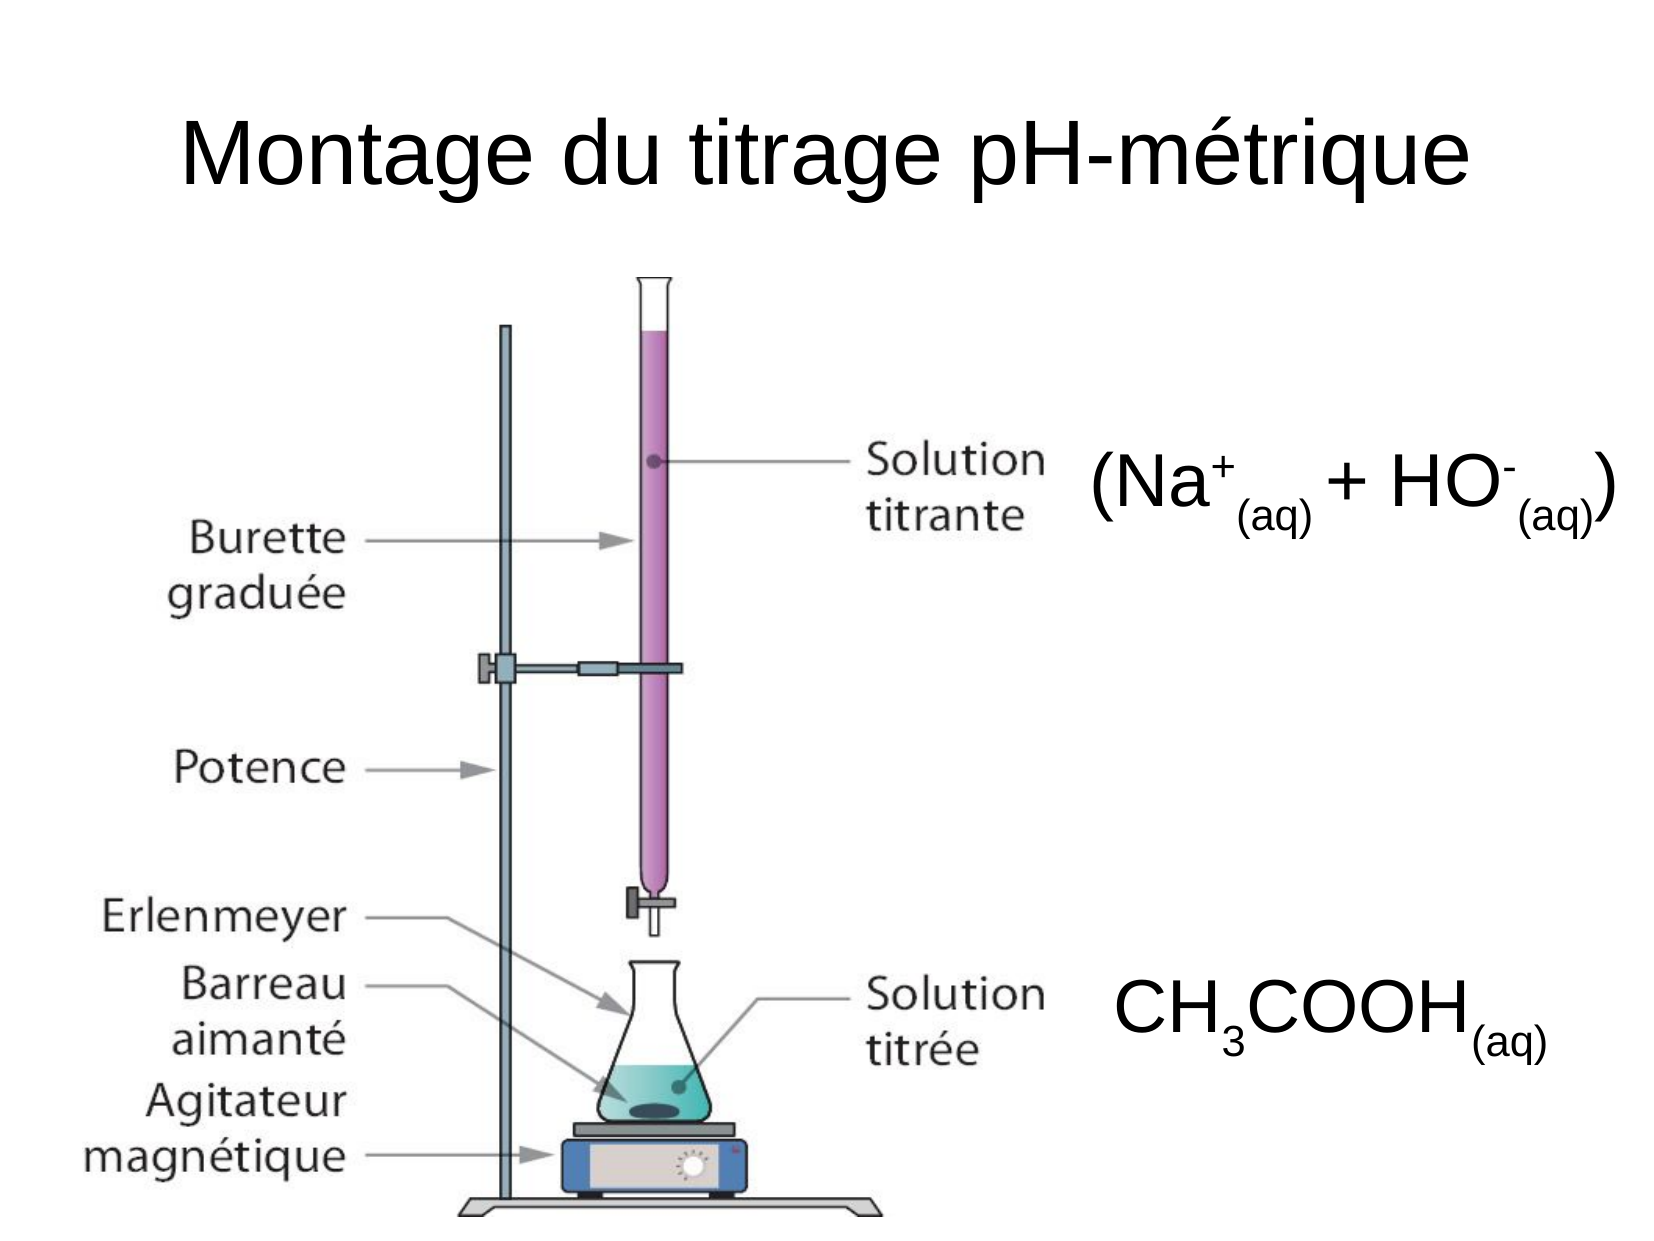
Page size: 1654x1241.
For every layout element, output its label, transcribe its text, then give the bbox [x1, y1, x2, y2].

text_box (Na+(aq) + HO-(aq)) [1074, 430, 1654, 650]
picture [82, 277, 1047, 1217]
text_box CH3COOH(aq) [1098, 956, 1654, 1074]
title Montage du titrage pH-métrique [82, 49, 1571, 257]
